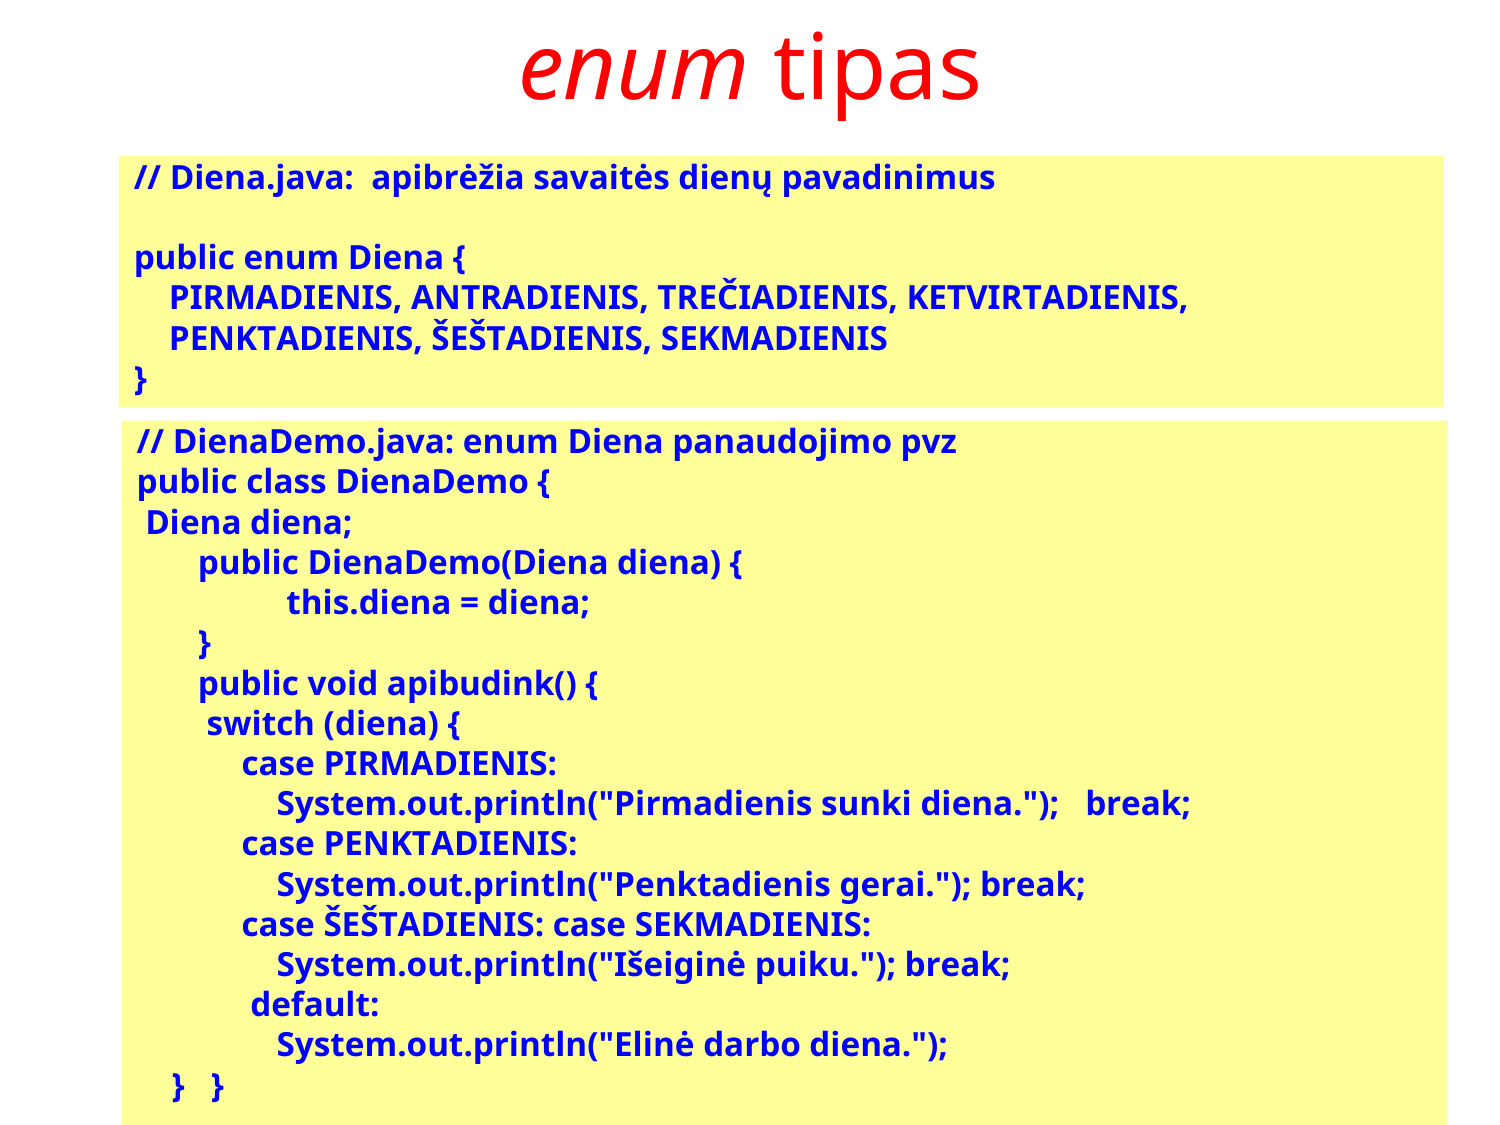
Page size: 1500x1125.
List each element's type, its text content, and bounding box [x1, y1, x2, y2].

list // DienaDemo.java: enum Diena panaudojimo pvz public class DienaDemo { Diena diena; public DienaDemo(Diena diena) { this.diena = diena; } public void apibudink() { switch (diena) { case PIRMADIENIS: System.out.println("Pirmadienis sunki diena."); break; case PENKTADIENIS: System.out.println("Penktadienis gerai."); break; case ŠEŠTADIENIS: case SEKMADIENIS: System.out.println("Išeiginė puiku."); break; default: System.out.println("Elinė darbo diena."); } } [121, 420, 1447, 1125]
list // Diena.java: apibrėžia savaitės dienų pavadinimus public enum Diena { PIRMADIENIS, ANTRADIENIS, TREČIADIENIS, KETVIRTADIENIS, PENKTADIENIS, ŠEŠTADIENIS, SEKMADIENIS } [118, 156, 1444, 408]
title enum tipas [29, 0, 1472, 127]
